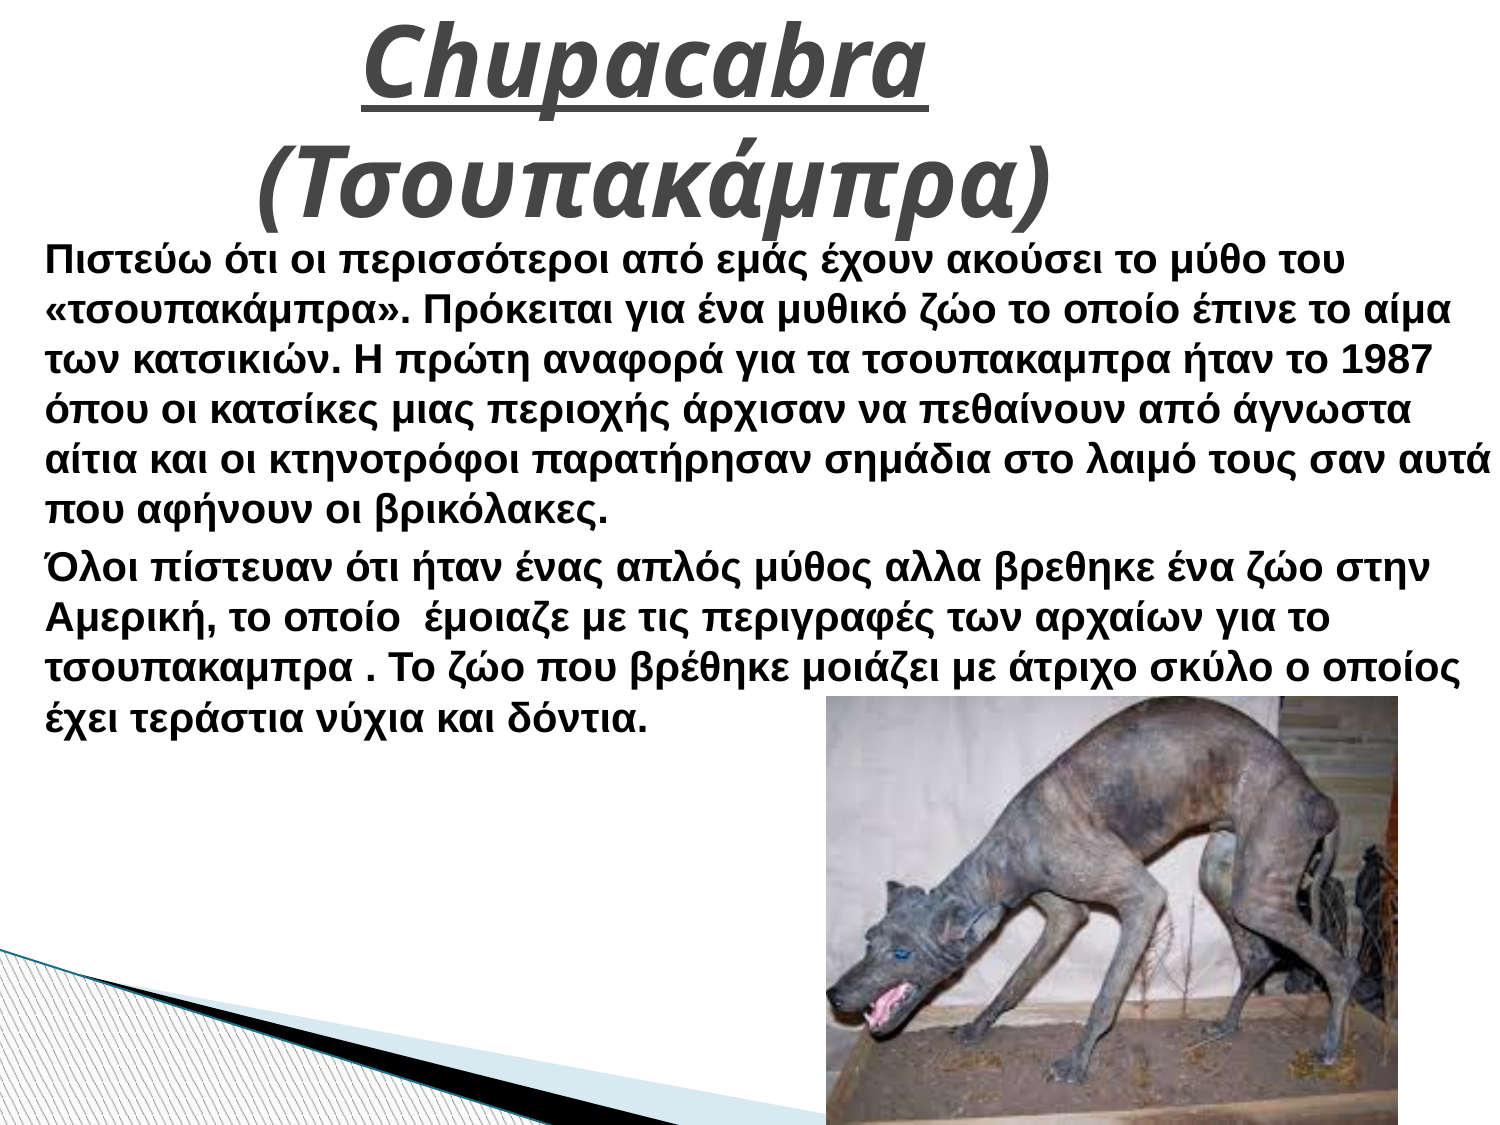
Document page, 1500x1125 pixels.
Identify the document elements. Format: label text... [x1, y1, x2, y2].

list Πιστεύω ότι οι περισσότεροι από εμάς έχουν ακούσει το μύθο του «τσουπακάμπρα». Πρόκειται για ένα μυθικό ζώο το οποίο έπινε το αίμα των κατσικιών. Η πρώτη αναφορά για τα τσουπακαμπρα ήταν το 1987 όπου οι κατσίκες μιας περιοχής άρχισαν να πεθαίνουν από άγνωστα αίτια και οι κτηνοτρόφοι παρατήρησαν σημάδια στο λαιμό τους σαν αυτά που αφήνουν οι βρικόλακες. Όλοι πίστευαν ότι ήταν ένας απλός μύθος αλλα βρεθηκε ένα ζώο στην Αμερική, το οποίο έμοιαζε με τις περιγραφές των αρχαίων για το τσουπακαμπρα . Το ζώο που βρέθηκε μοιάζει με άτριχο σκύλο ο οποίος έχει τεράστια νύχια και δόντια. [11, 224, 1500, 967]
title Chupacabra (Τσουπακάμπρα) [242, 0, 1500, 178]
picture [0, 952, 543, 1125]
picture [826, 696, 1398, 1125]
